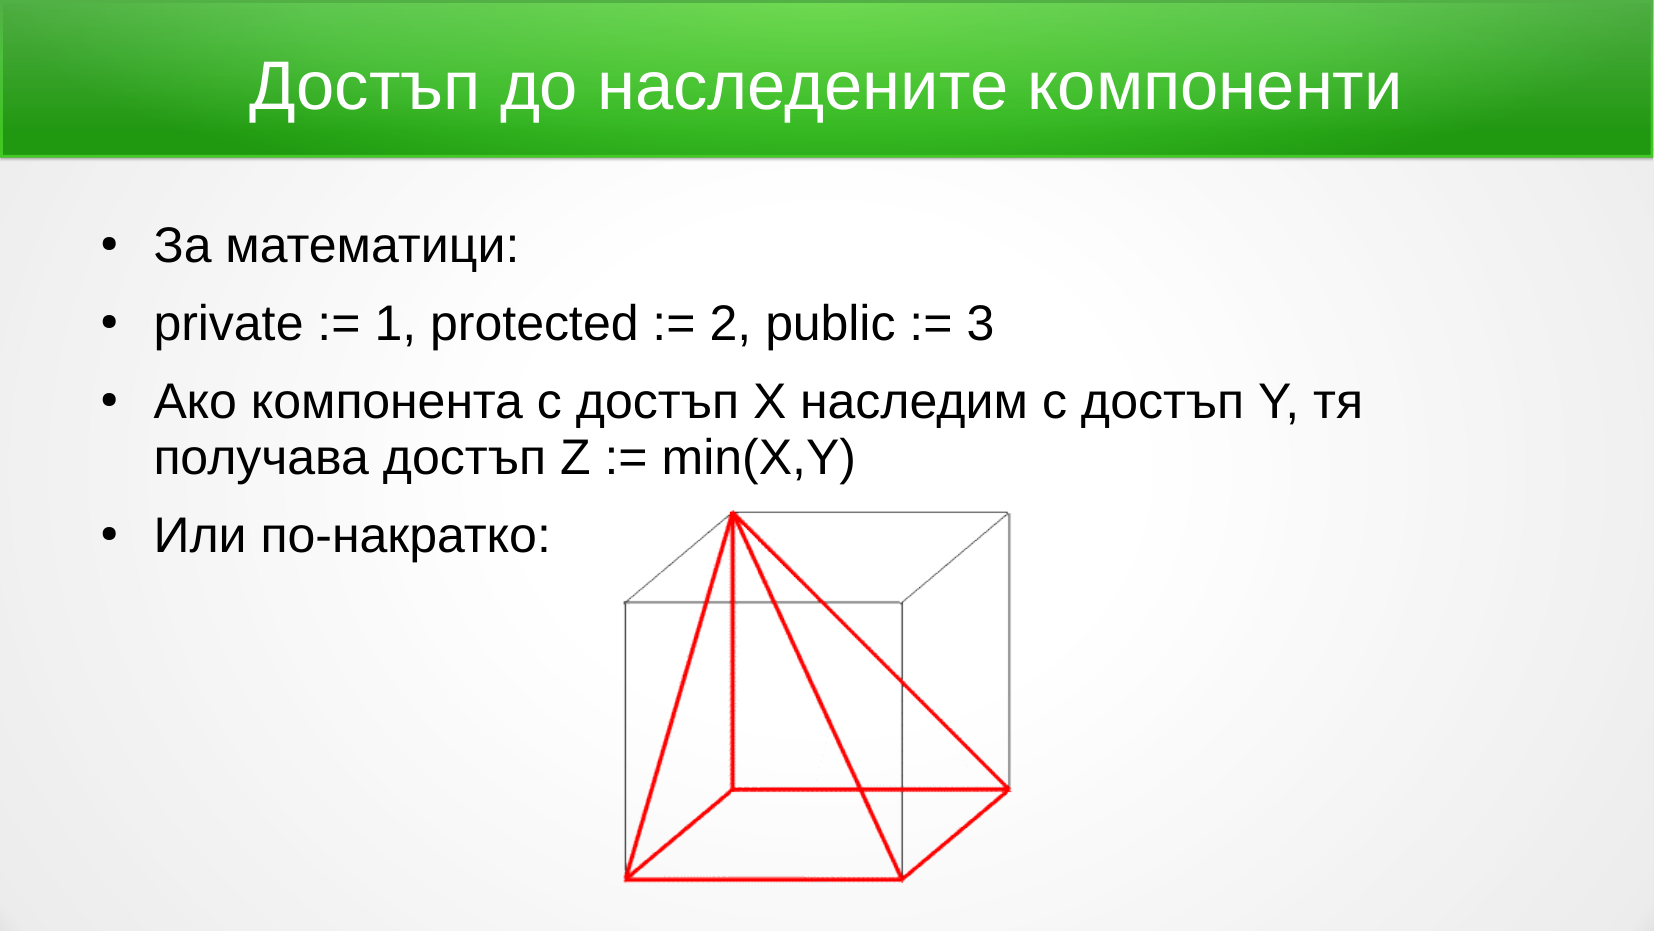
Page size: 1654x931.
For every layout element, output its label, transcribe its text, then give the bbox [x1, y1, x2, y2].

picture [622, 507, 1016, 885]
title Достъп до наследените компоненти [82, 37, 1571, 135]
list За математици: private := 1, protected := 2, public := 3 Ако компонента с достъп X наследим с достъп Y, тя получава достъп Z := min(X,Y) Или по-накратко: [82, 217, 1538, 758]
